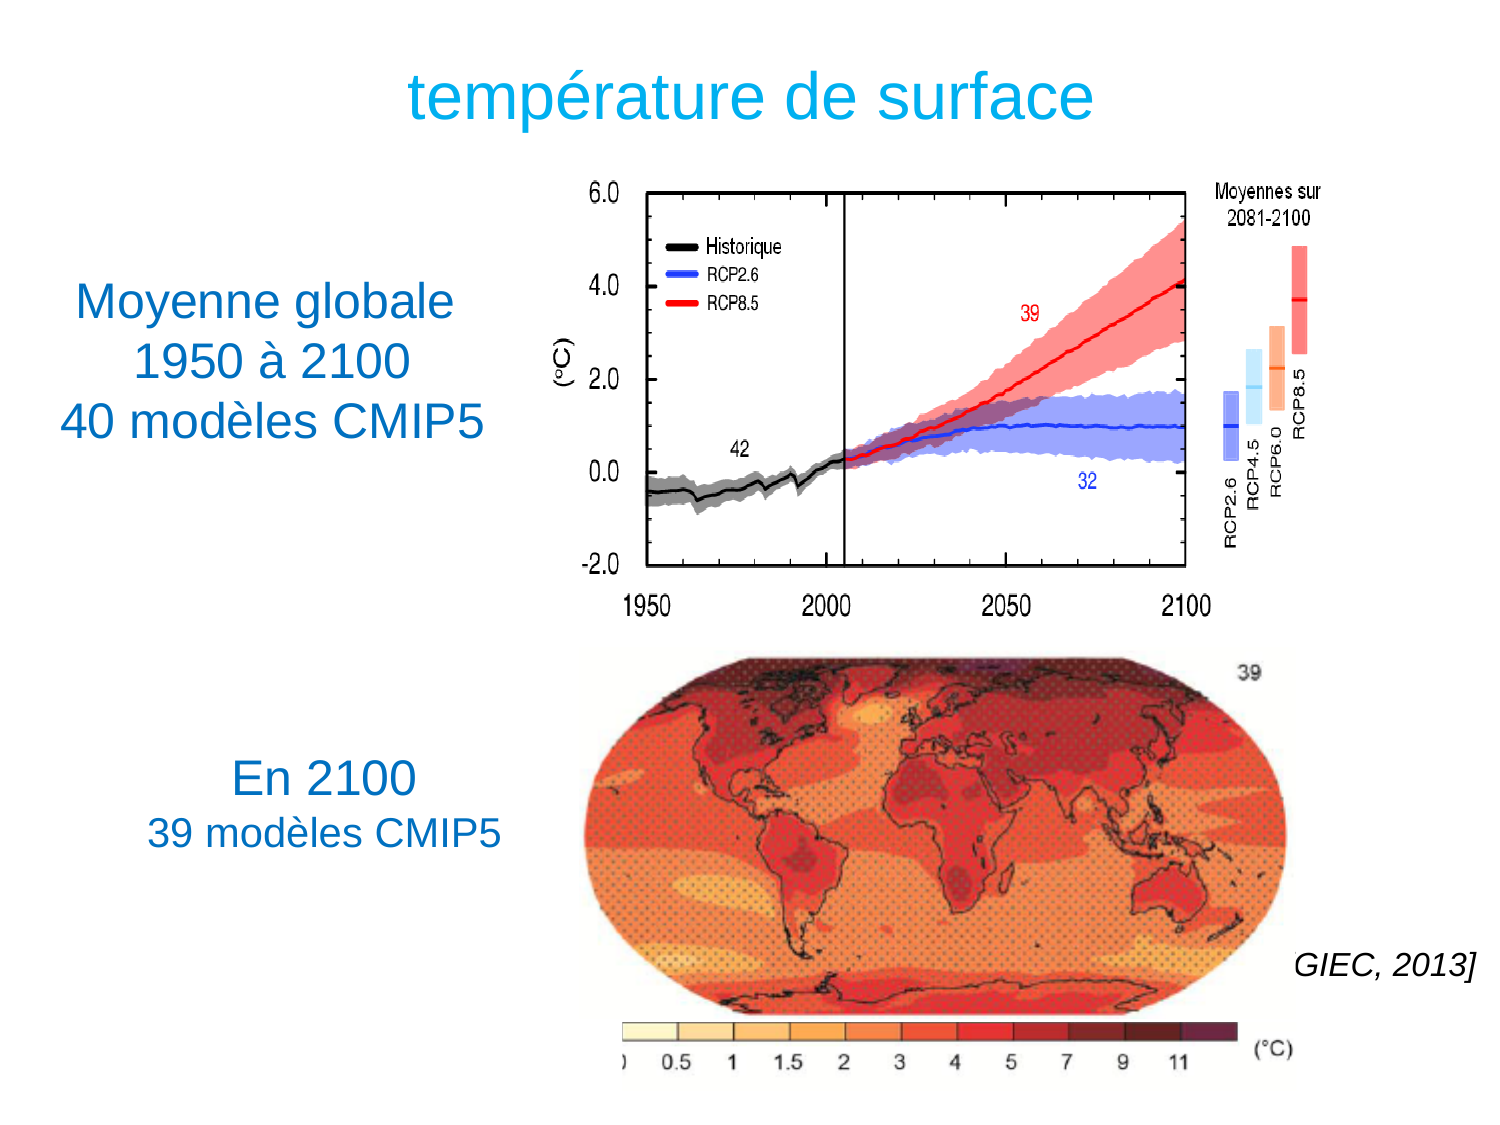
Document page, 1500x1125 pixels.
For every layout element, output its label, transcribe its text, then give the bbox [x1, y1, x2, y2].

text_box [GIEC, 2013] [1296, 935, 1500, 991]
text_box température de surface [45, 45, 1460, 146]
text_box En 2100 39 modèles CMIP5 [70, 738, 579, 894]
picture [622, 1022, 1297, 1091]
text_box Moyenne globale 1950 à 2100 40 modèles CMIP5 [18, 261, 527, 455]
picture [531, 145, 1340, 1019]
